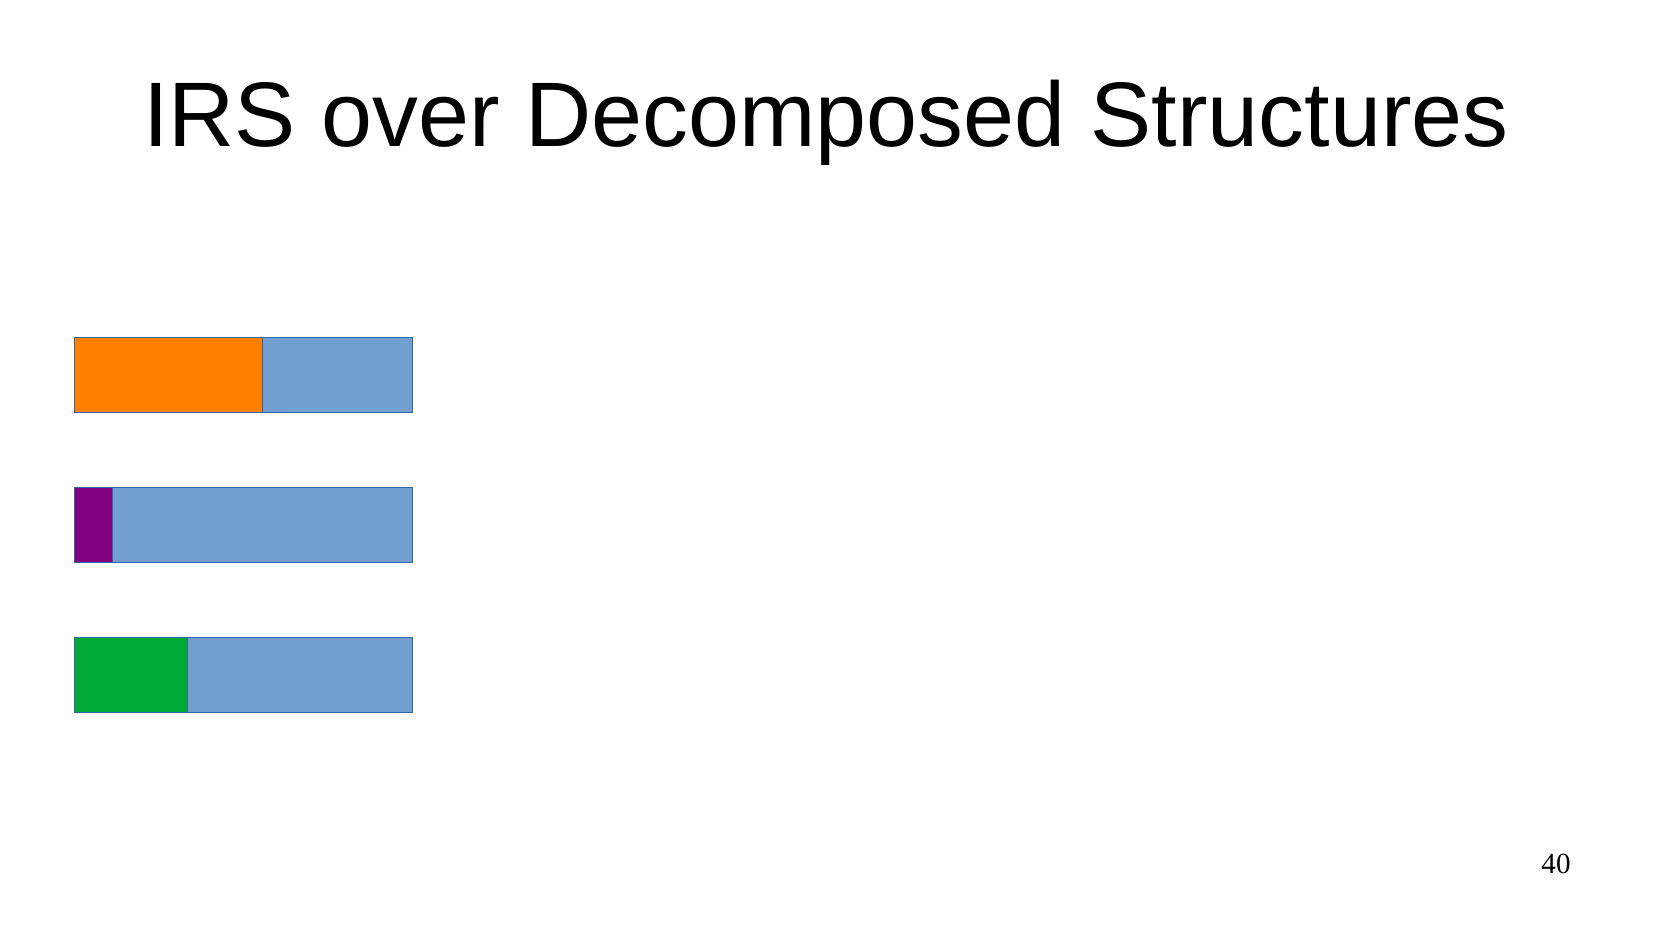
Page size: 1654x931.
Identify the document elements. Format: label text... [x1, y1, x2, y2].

title IRS over Decomposed Structures [82, 37, 1571, 193]
text_box [74, 637, 413, 713]
text_box [74, 487, 413, 563]
text_box [74, 337, 413, 413]
